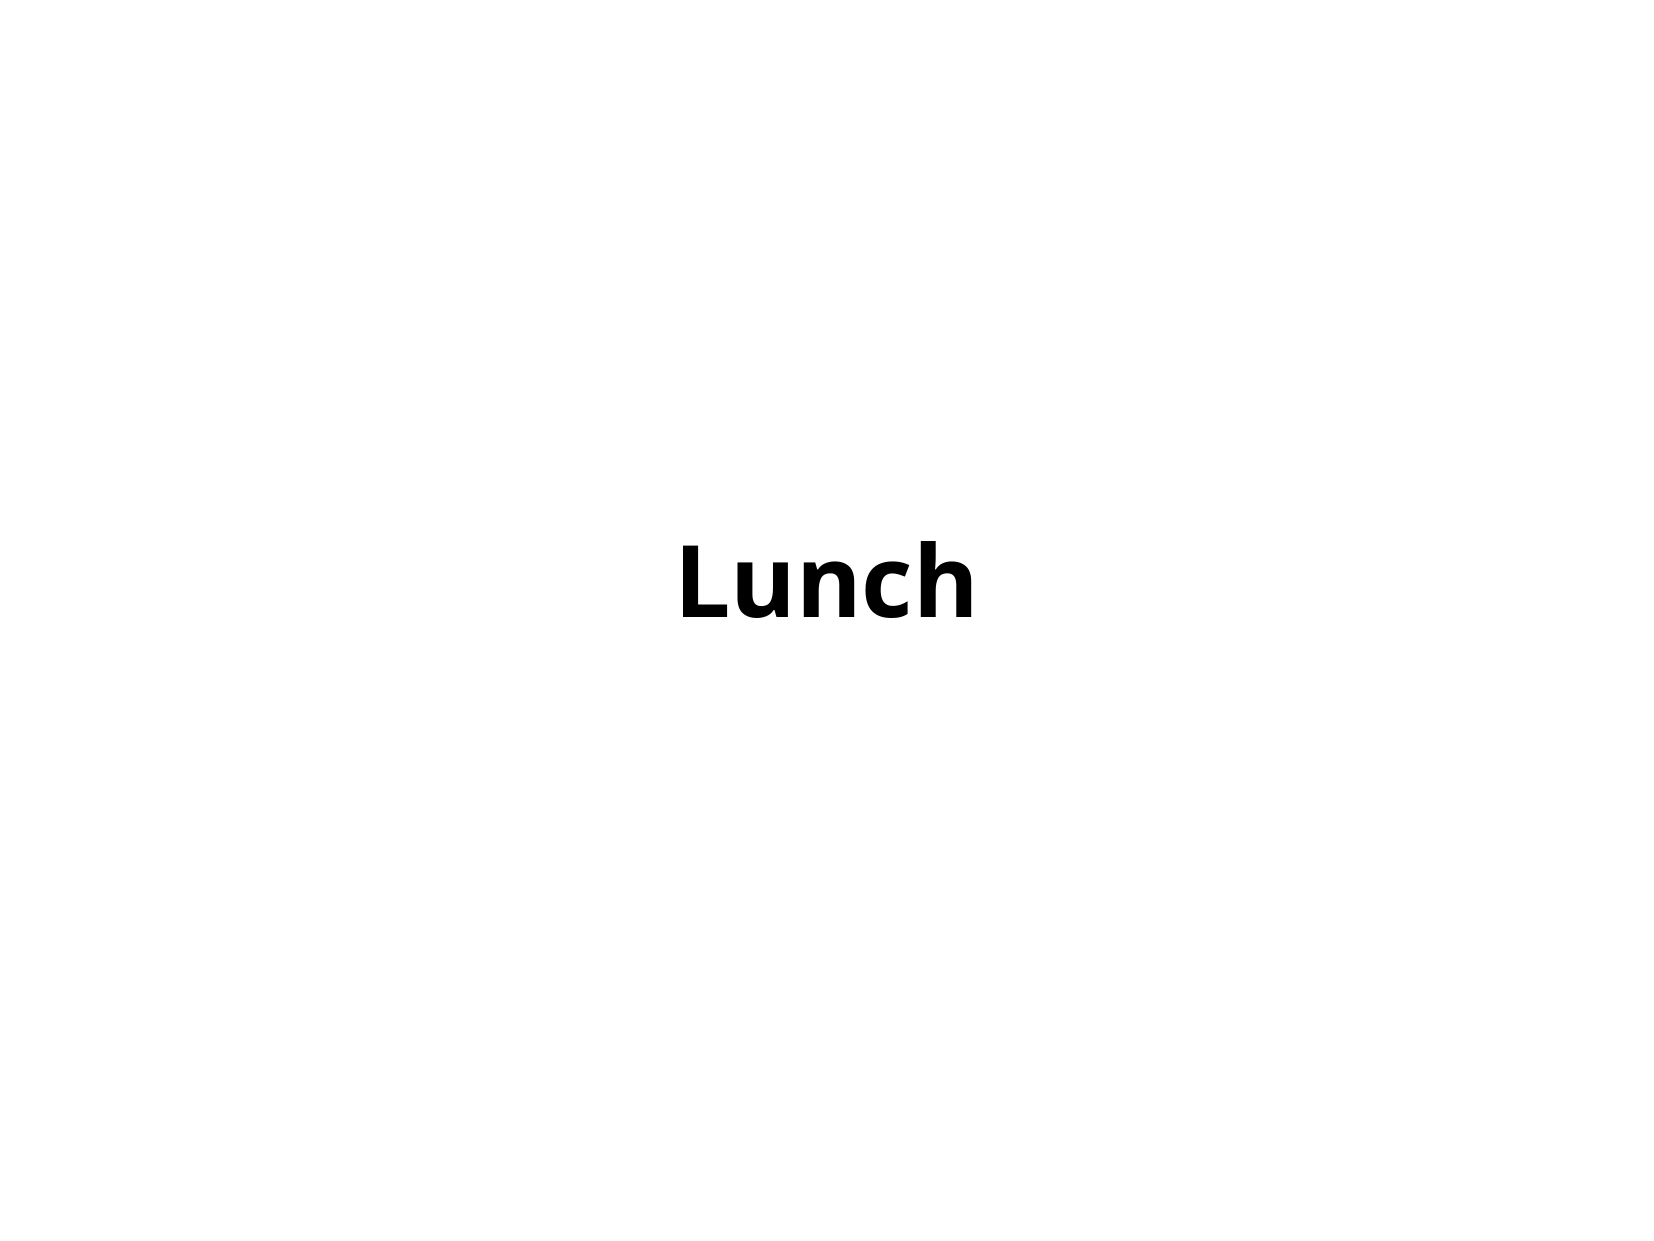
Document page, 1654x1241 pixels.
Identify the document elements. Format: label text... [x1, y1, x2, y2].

subtitle Lunch [82, 56, 1571, 1102]
